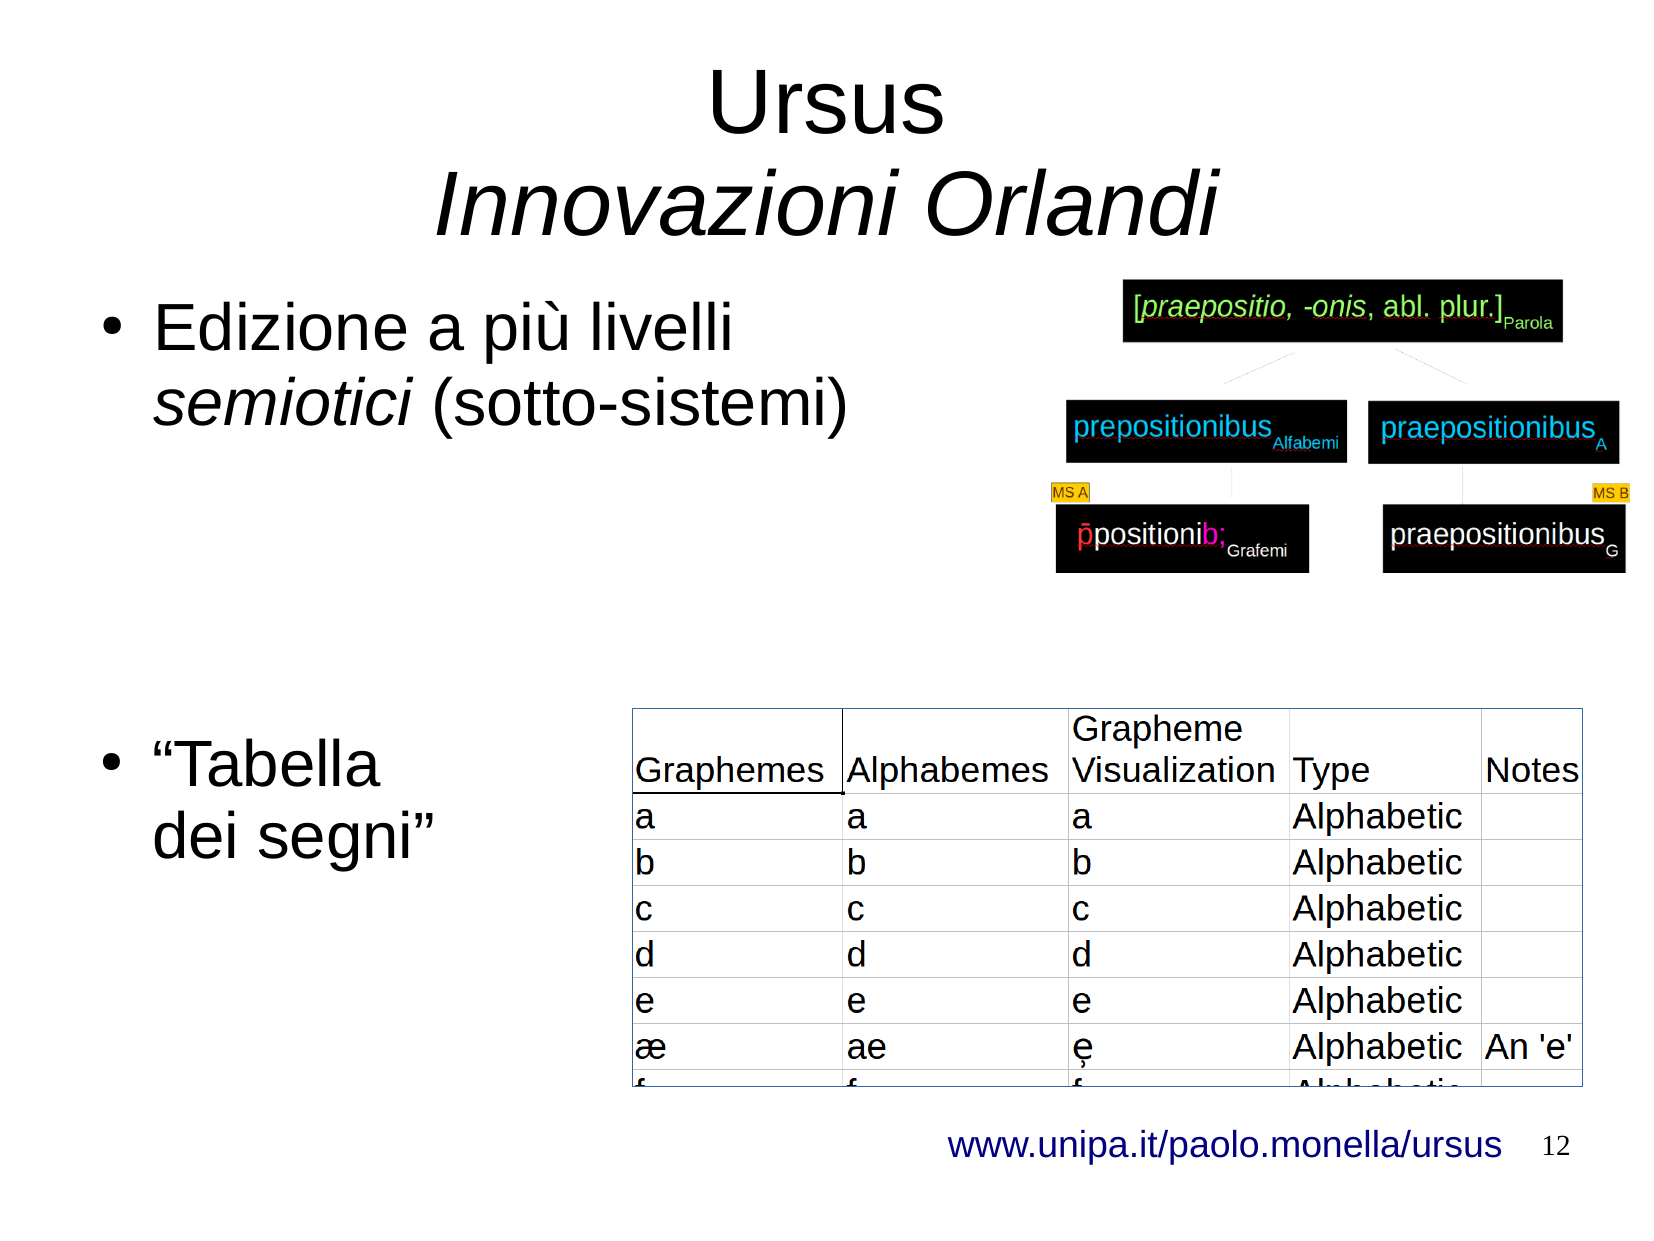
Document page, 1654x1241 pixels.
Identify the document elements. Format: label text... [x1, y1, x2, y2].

picture [1051, 279, 1630, 573]
text_box www.unipa.it/paolo.monella/ursus [933, 1116, 1548, 1216]
list “Tabella dei segni” [82, 727, 632, 875]
list Edizione a più livelli semiotici (sotto-sistemi) [82, 290, 863, 638]
title Ursus Innovazioni Orlandi [82, 49, 1571, 257]
picture [632, 708, 1583, 1087]
